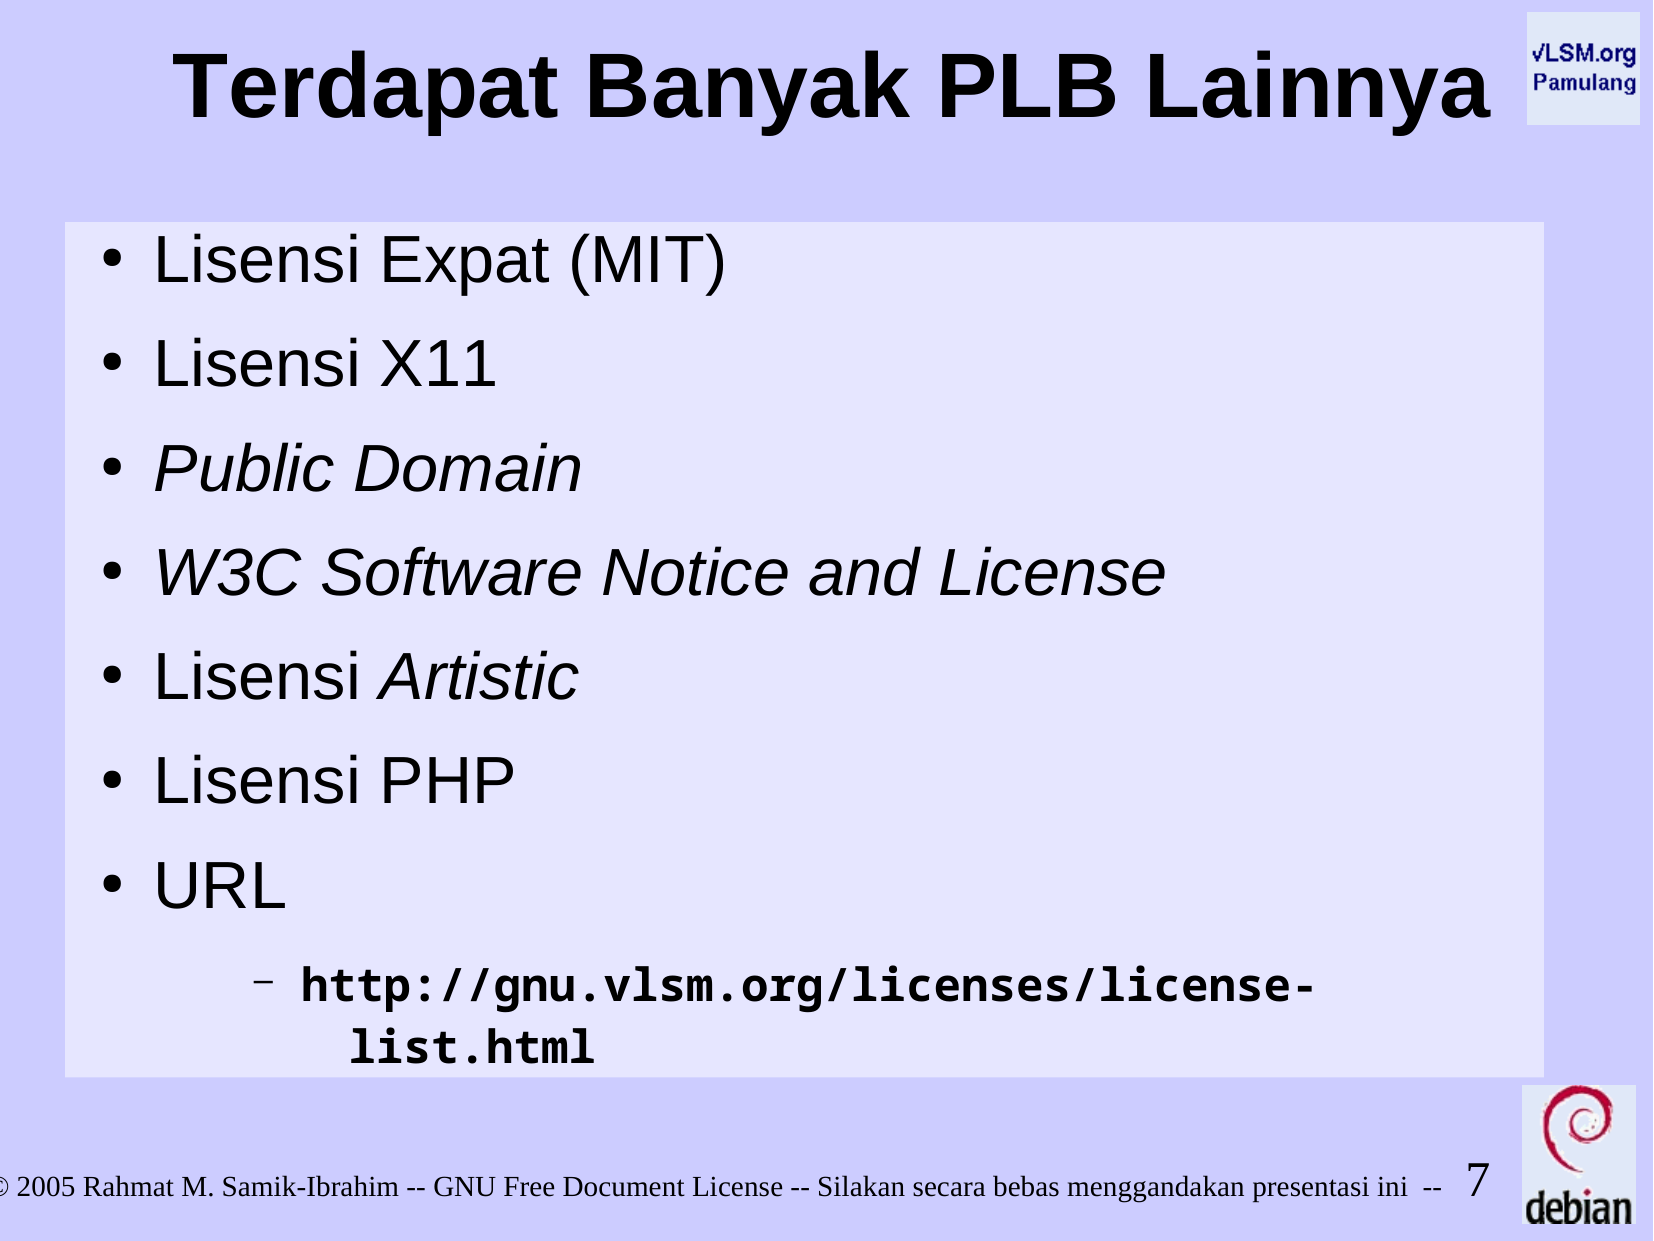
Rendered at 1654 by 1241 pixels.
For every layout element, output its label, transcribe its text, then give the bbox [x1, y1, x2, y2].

list Lisensi Expat (MIT) Lisensi X11 Public Domain W3C Software Notice and License Lisensi Artistic Lisensi PHP URL http://gnu.vlsm.org/licenses/license-list.html [65, 222, 1544, 1044]
picture [1522, 1085, 1636, 1224]
title Terdapat Banyak PLB Lainnya [40, 31, 1625, 142]
picture [1527, 12, 1640, 125]
